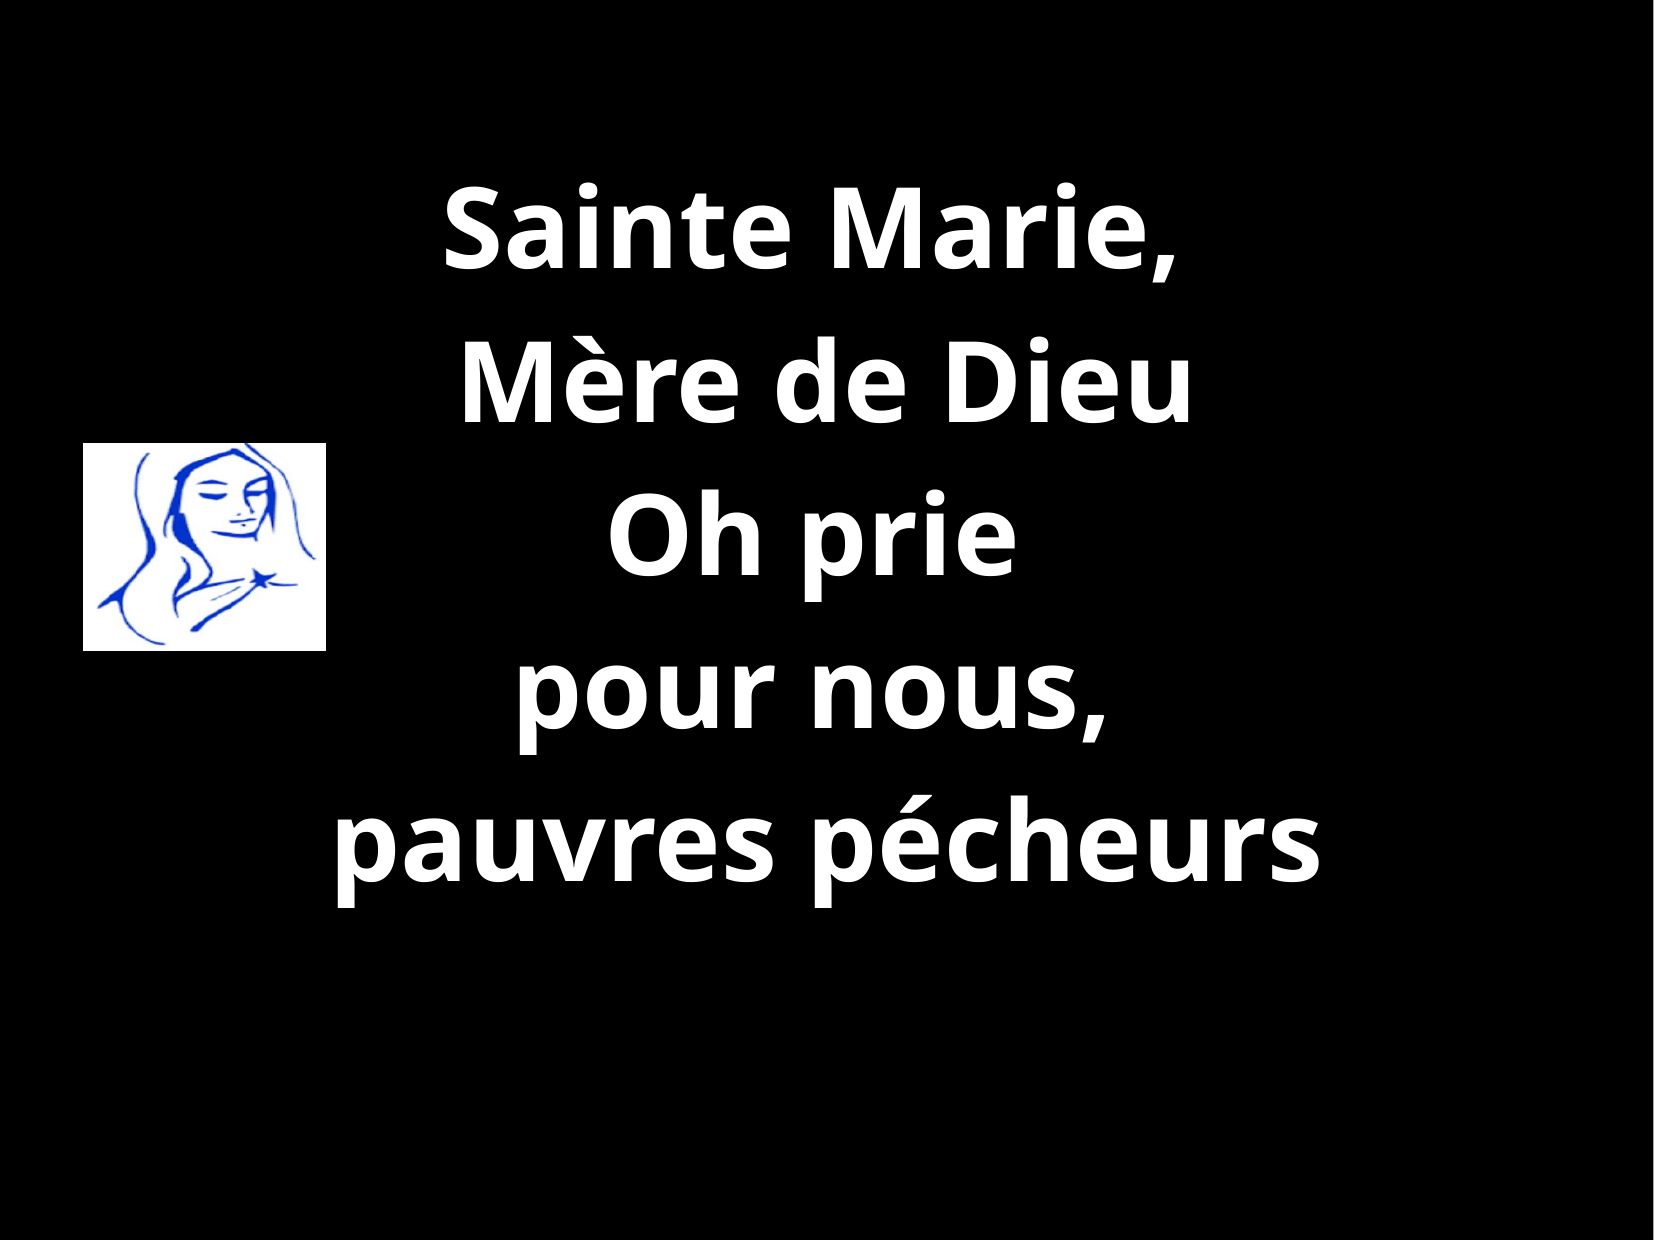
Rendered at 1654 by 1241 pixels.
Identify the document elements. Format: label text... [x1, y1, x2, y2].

picture [83, 443, 326, 652]
subtitle Sainte Marie, Mère de Dieu Oh prie pour nous, pauvres pécheurs [23, 0, 1630, 1236]
